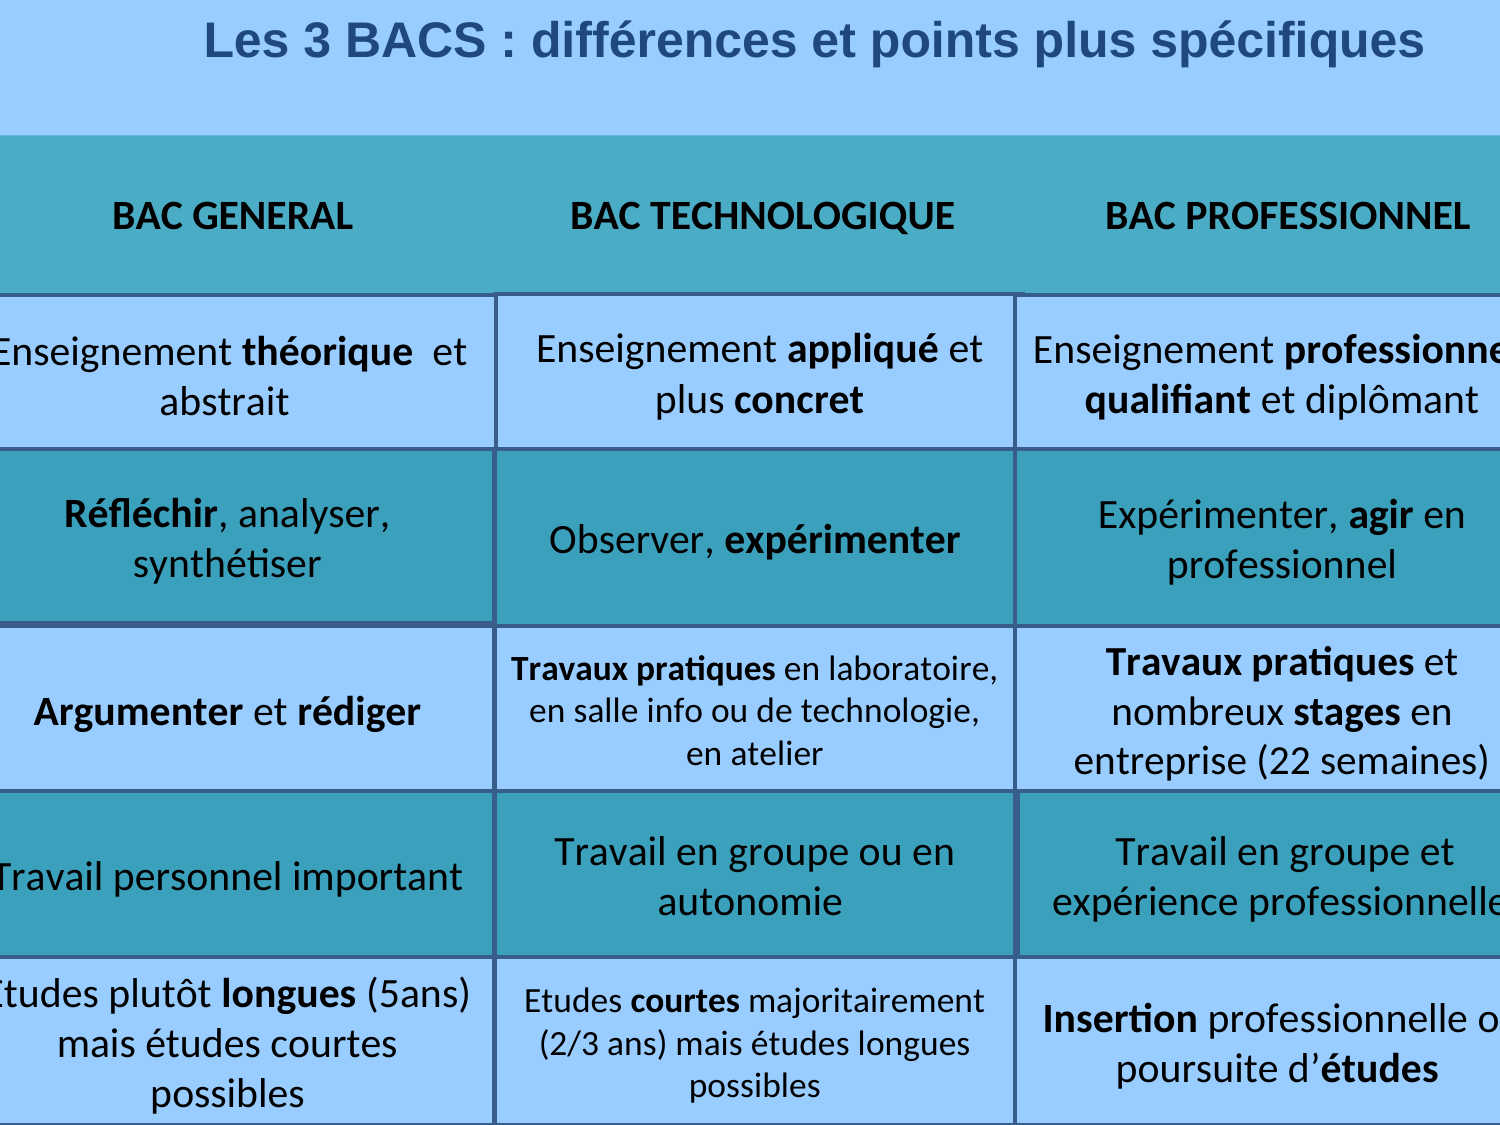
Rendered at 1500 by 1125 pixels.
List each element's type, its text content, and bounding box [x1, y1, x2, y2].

text_box Observer, expérimenter [494, 448, 1015, 626]
text_box Les 3 BACS : différences et points plus spécifiques [0, 0, 1500, 136]
text_box Argumenter et rédiger [0, 626, 494, 791]
text_box Travail personnel important [0, 791, 494, 957]
table_header BAC TECHNOLOGIQUE [502, 136, 1023, 293]
text_box Etudes plutôt longues (5ans) mais études courtes possibles [0, 957, 494, 1125]
text_box Travail en groupe ou en autonomie [494, 791, 1016, 957]
text_box Réfléchir, analyser, synthétiser [0, 448, 494, 623]
text_box Enseignement théorique et abstrait [0, 295, 496, 448]
table_header BAC GENERAL [0, 136, 502, 293]
text_box Expérimenter, agir en professionnel [1015, 448, 1500, 626]
text_box Enseignement professionnel, qualifiant et diplômant [1015, 295, 1500, 448]
text_box Insertion professionnelle ou poursuite d’études [1015, 956, 1500, 1125]
text_box Travaux pratiques en laboratoire, en salle info ou de technologie, en atelier [494, 626, 1015, 791]
text_box Travail en groupe et expérience professionnelle [1018, 791, 1500, 957]
table_header BAC PROFESSIONNEL [1023, 136, 1500, 293]
text_box Etudes courtes majoritairement (2/3 ans) mais études longues possibles [494, 957, 1015, 1125]
text_box Travaux pratiques et nombreux stages en entreprise (22 semaines) [1015, 626, 1500, 792]
text_box Enseignement appliqué et plus concret [496, 293, 1024, 448]
